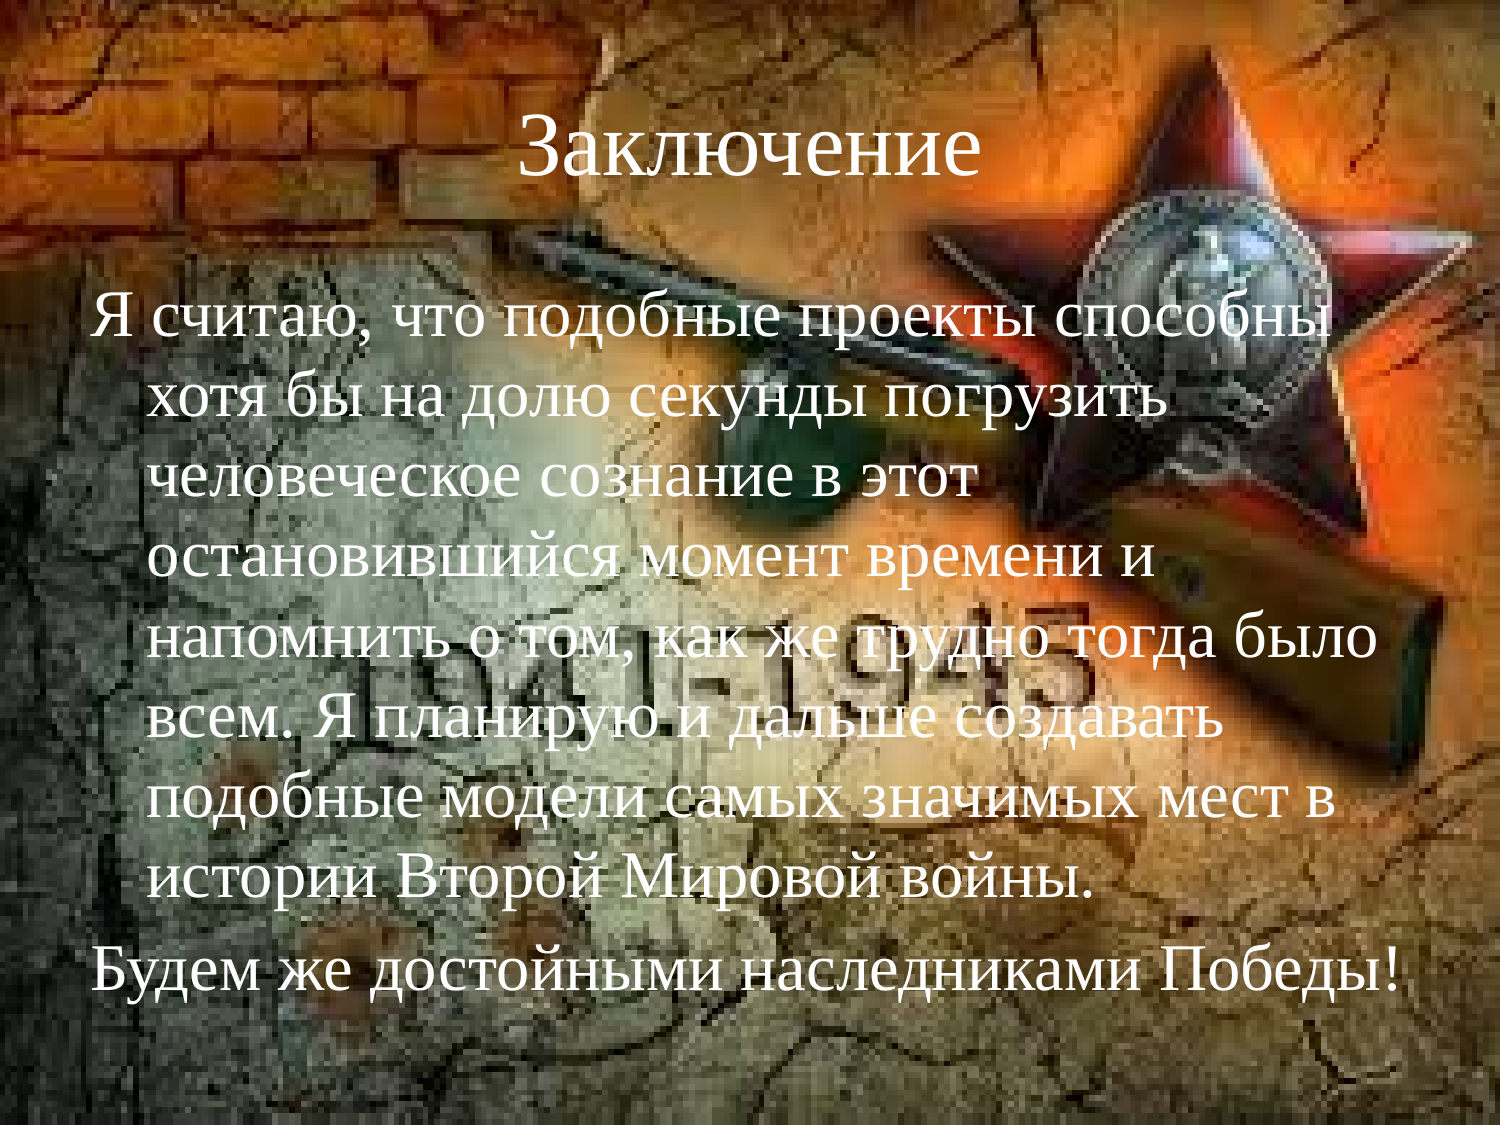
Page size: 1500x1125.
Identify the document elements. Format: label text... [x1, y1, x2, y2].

title Заключение [75, 45, 1425, 233]
picture [0, 0, 1500, 1125]
list Я считаю, что подобные проекты способны хотя бы на долю секунды погрузить человеческое сознание в этот остановившийся момент времени и напомнить о том, как же трудно тогда было всем. Я планирую и дальше создавать подобные модели самых значимых мест в истории Второй Мировой войны. Будем же достойными наследниками Победы! [75, 262, 1436, 1035]
